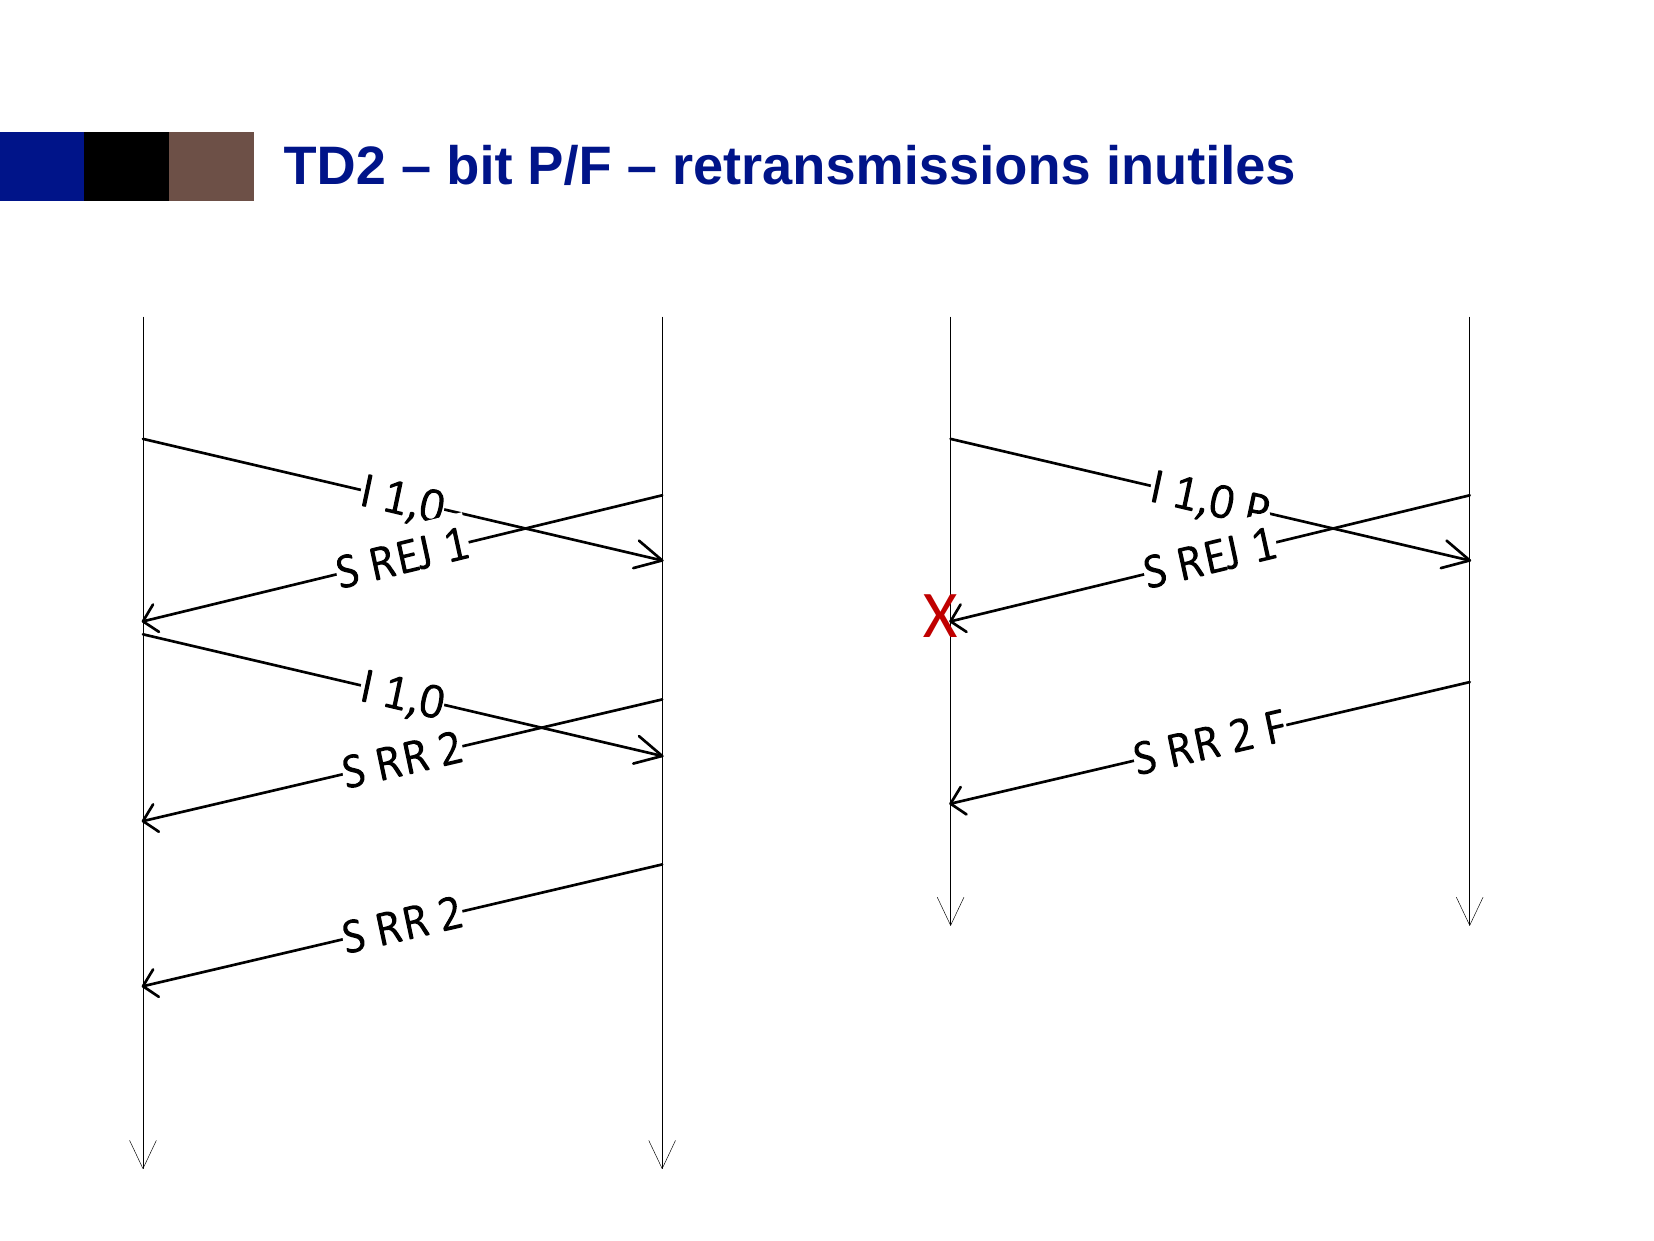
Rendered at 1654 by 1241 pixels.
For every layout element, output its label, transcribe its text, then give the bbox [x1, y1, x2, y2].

text_box [0, 0, 1654, 1241]
text_box TD2 – bit P/F – retransmissions inutiles [283, 135, 1418, 206]
text_box X [922, 587, 997, 666]
